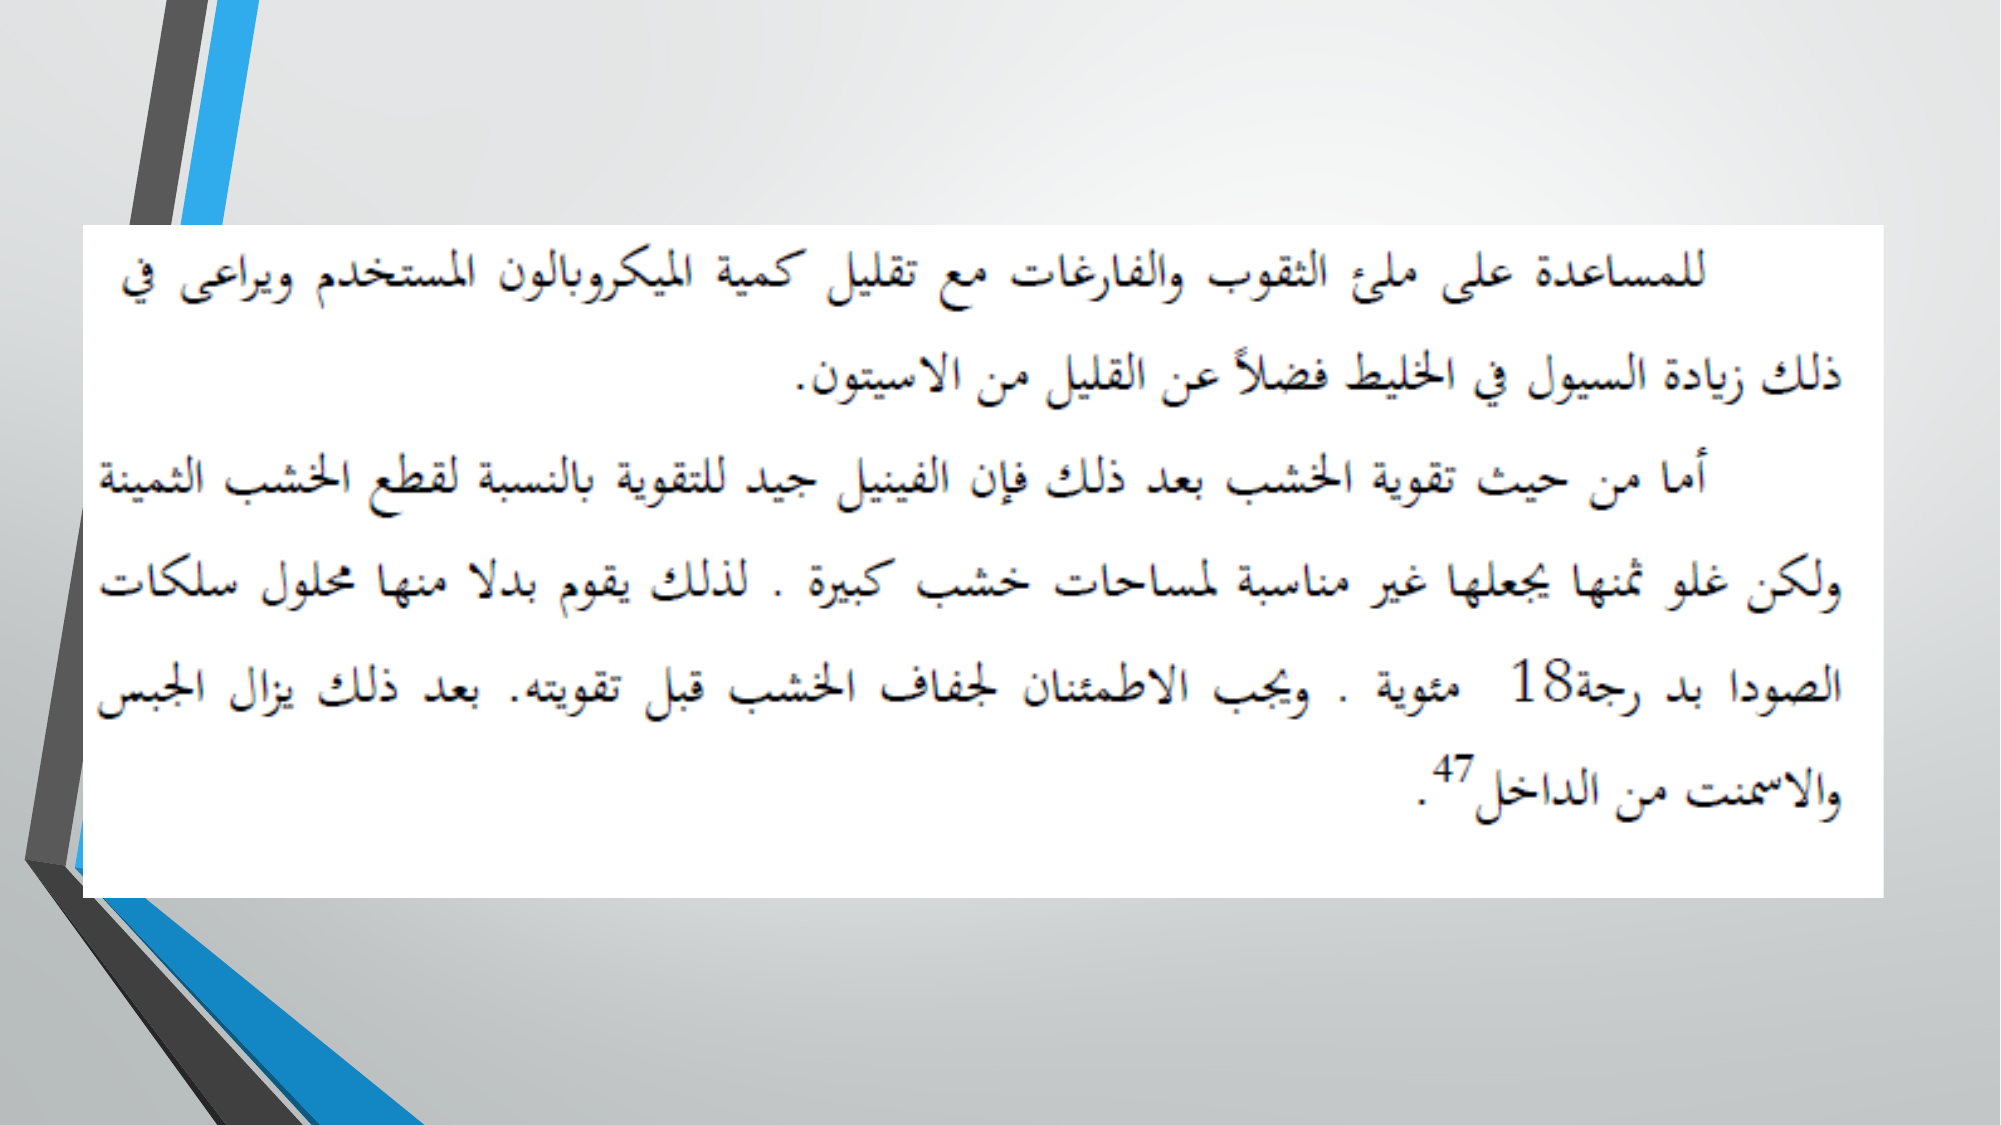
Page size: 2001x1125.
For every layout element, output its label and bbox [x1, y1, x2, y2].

picture [83, 224, 1884, 898]
